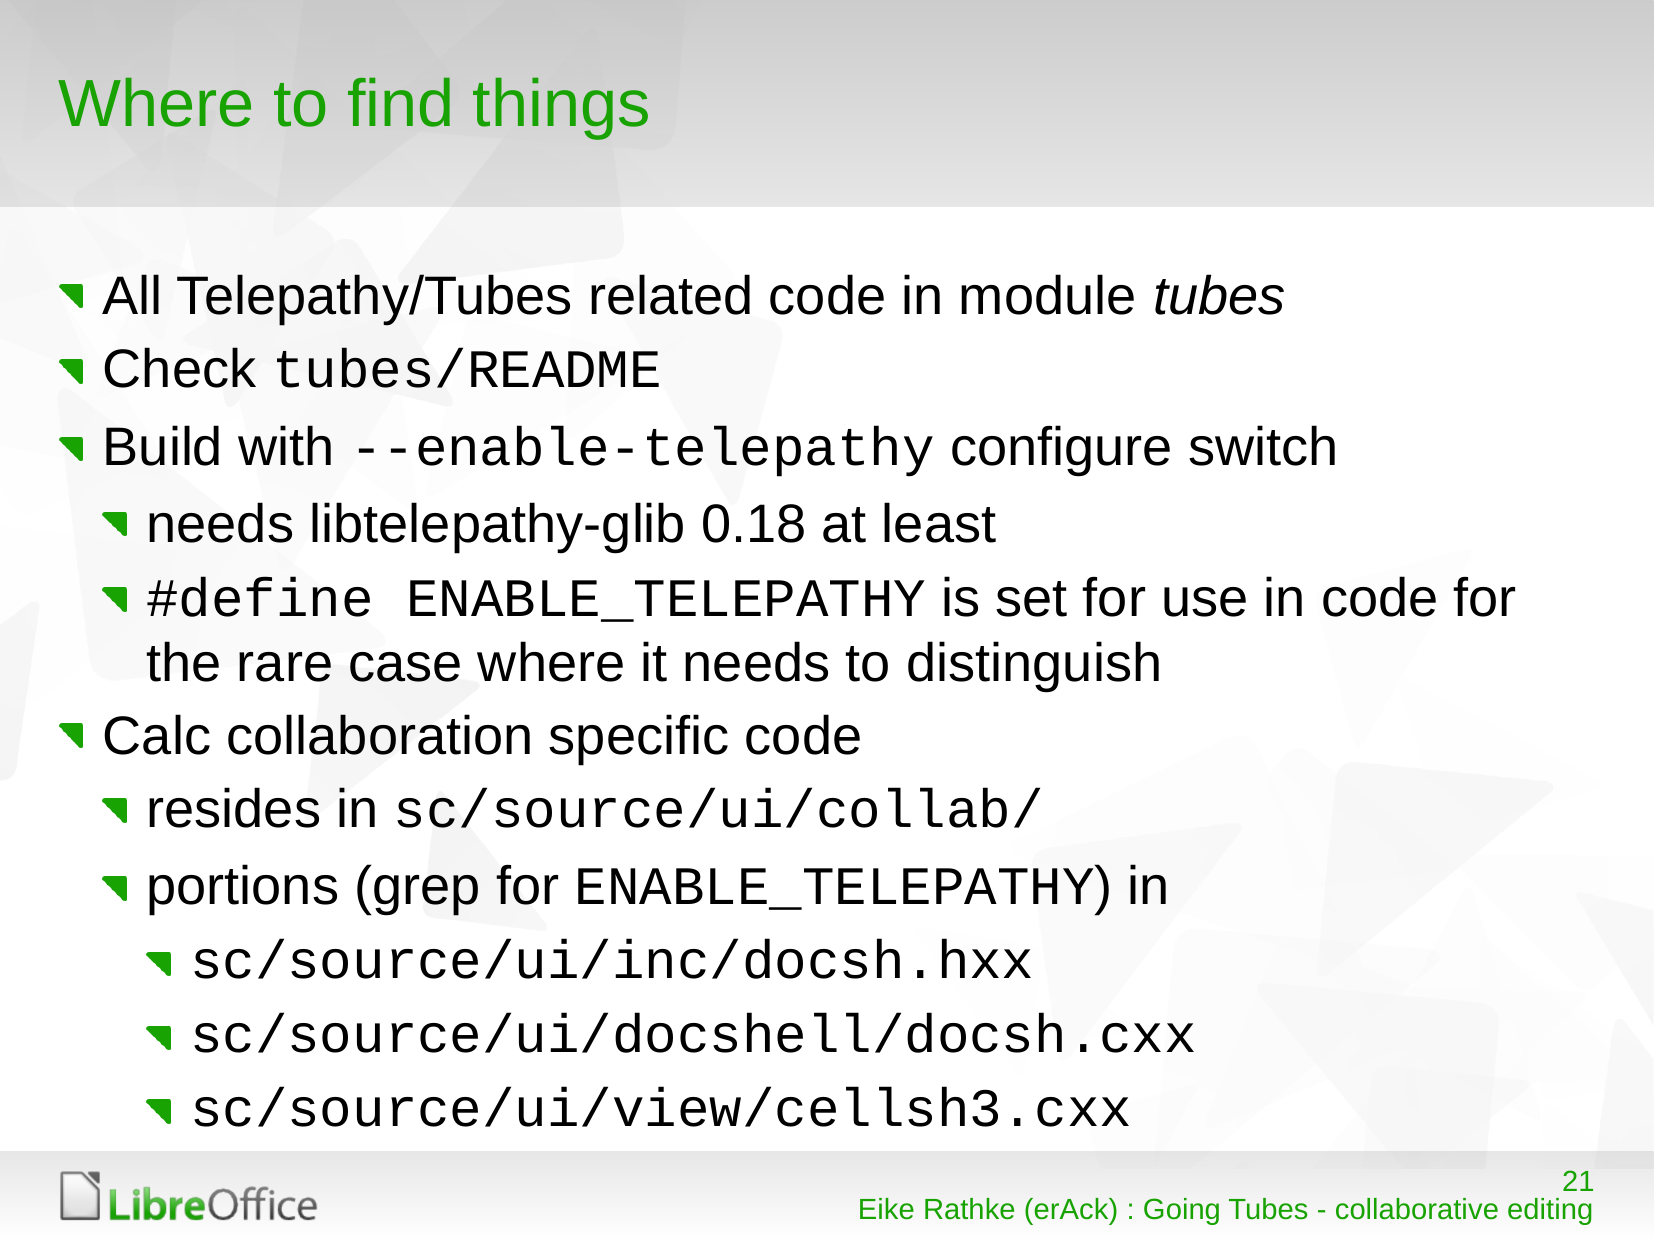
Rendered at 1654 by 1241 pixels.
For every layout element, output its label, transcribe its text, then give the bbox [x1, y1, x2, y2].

picture [915, 548, 1654, 1169]
picture [41, 1152, 337, 1240]
list All Telepathy/Tubes related code in module tubes Check tubes/README Build with --enable-telepathy configure switch needs libtelepathy-glib 0.18 at least #define ENABLE_TELEPATHY is set for use in code for the rare case where it needs to distinguish Calc collaboration specific code resides in sc/source/ui/collab/ portions (grep for ENABLE_TELEPATHY) in sc/source/ui/inc/docsh.hxx sc/source/ui/docshell/docsh.cxx sc/source/ui/view/cellsh3.cxx [59, 265, 1595, 1143]
title Where to find things [59, 29, 1595, 178]
picture [0, 0, 783, 931]
